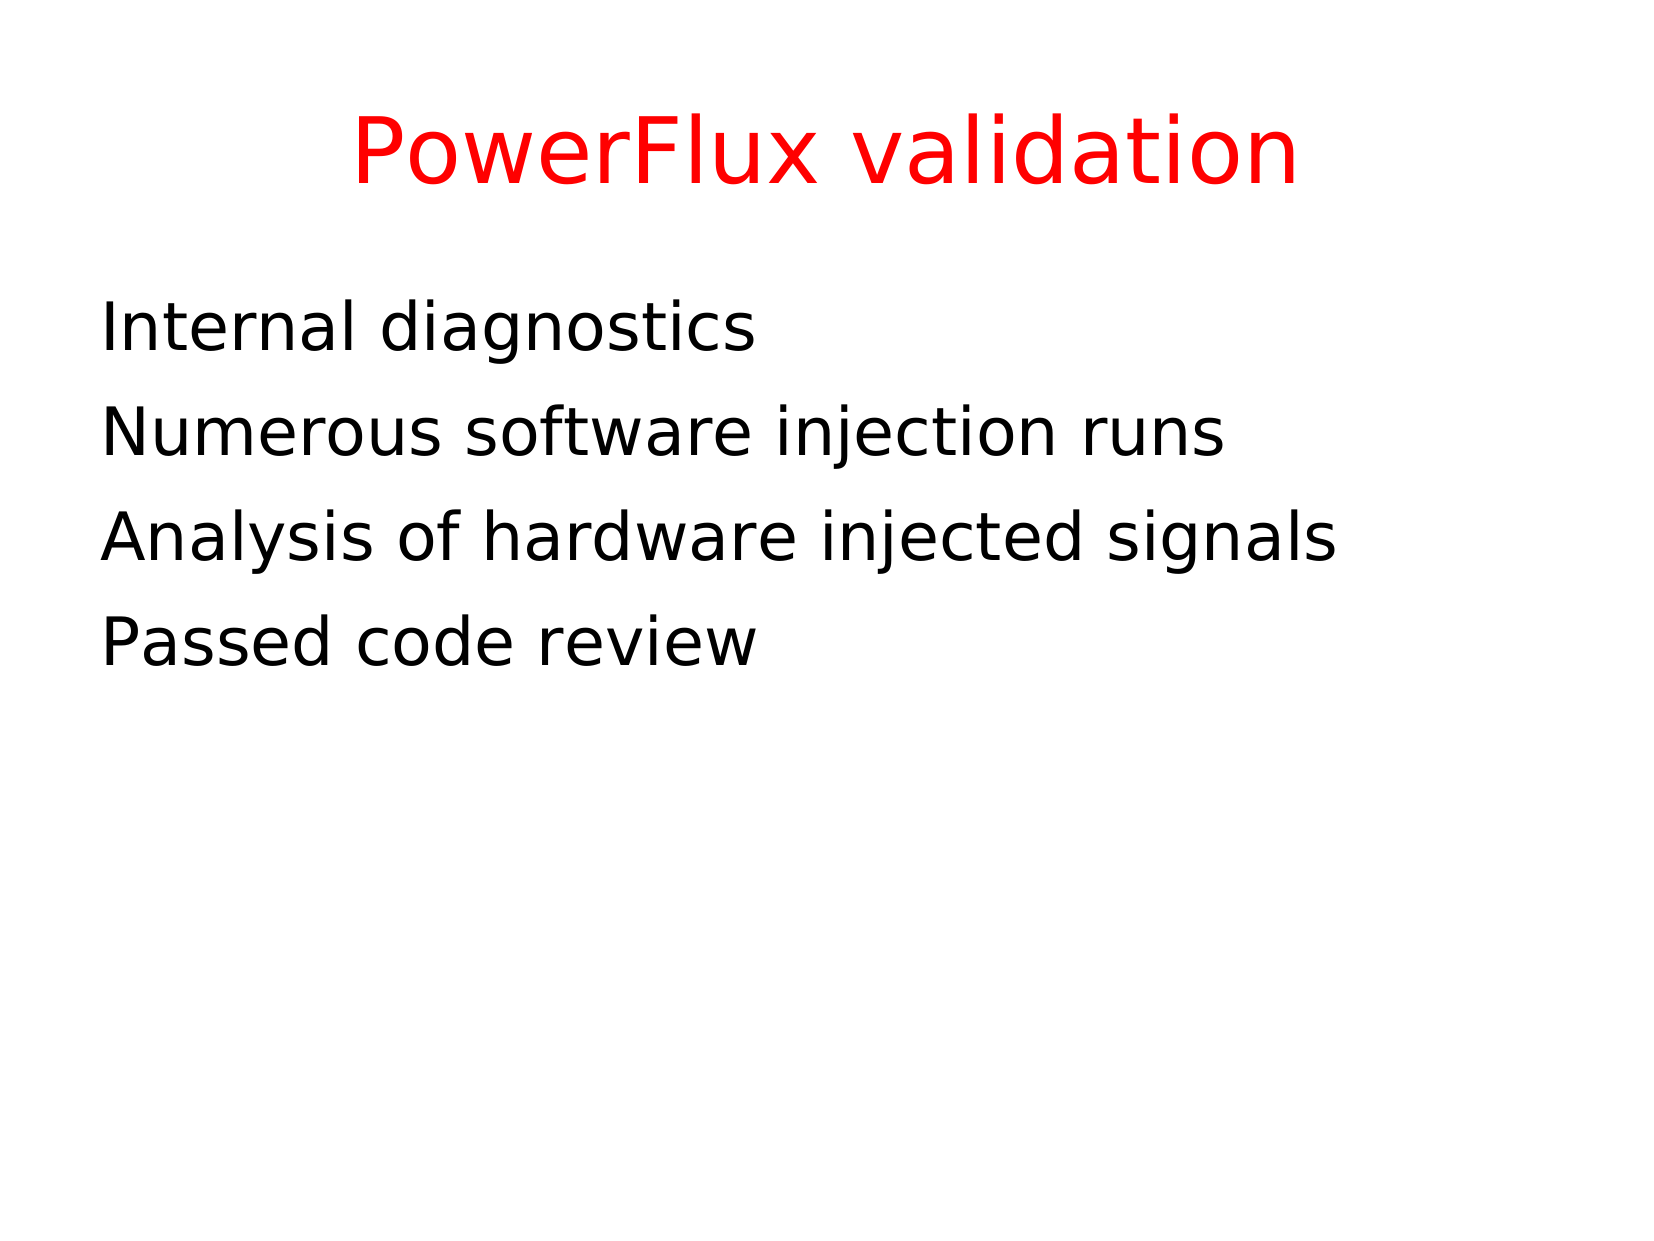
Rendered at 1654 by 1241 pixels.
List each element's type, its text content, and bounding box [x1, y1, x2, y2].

title PowerFlux validation [82, 49, 1571, 257]
list Internal diagnostics Numerous software injection runs Analysis of hardware injected signals Passed code review [82, 290, 1571, 1094]
